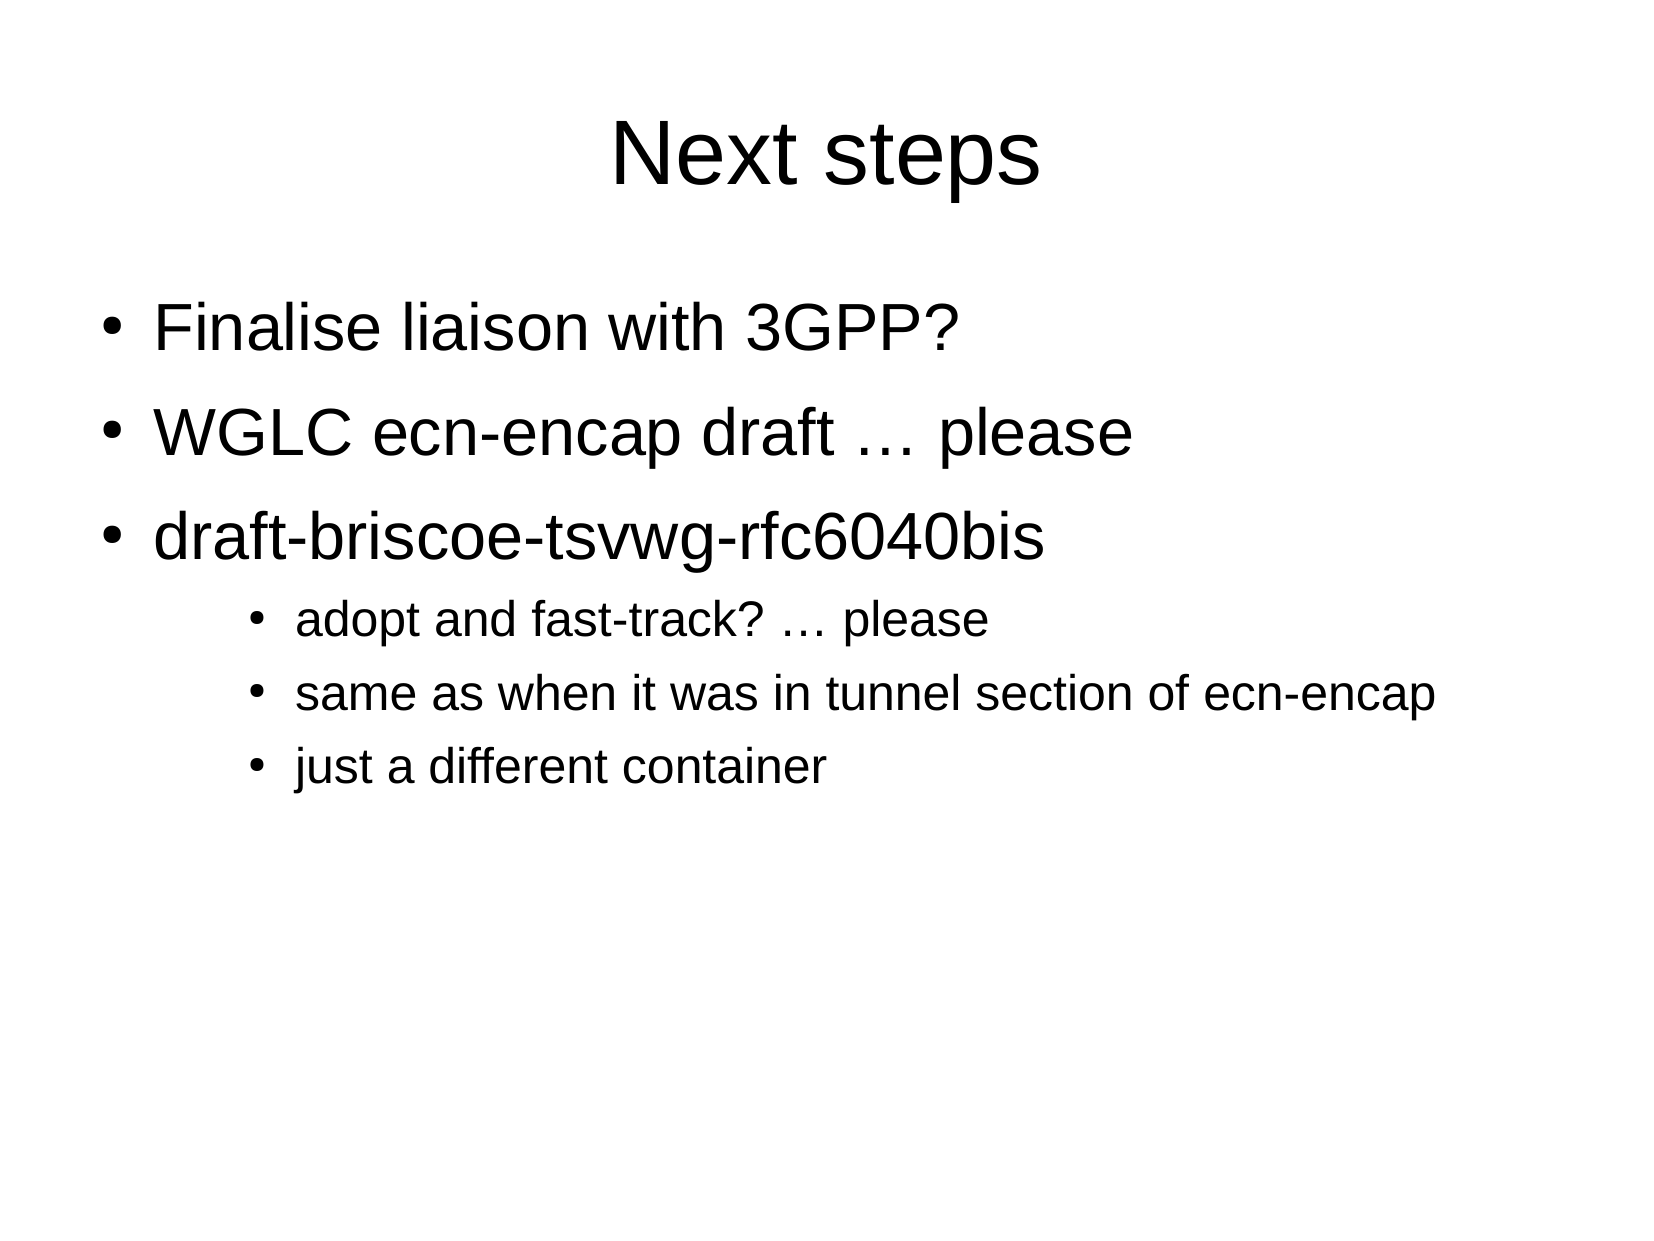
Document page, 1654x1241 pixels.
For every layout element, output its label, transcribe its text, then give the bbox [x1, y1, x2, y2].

list Finalise liaison with 3GPP? WGLC ecn-encap draft … please draft-briscoe-tsvwg-rfc6040bis adopt and fast-track? … please same as when it was in tunnel section of ecn-encap just a different container [82, 290, 1571, 1010]
title Next steps [82, 49, 1571, 257]
